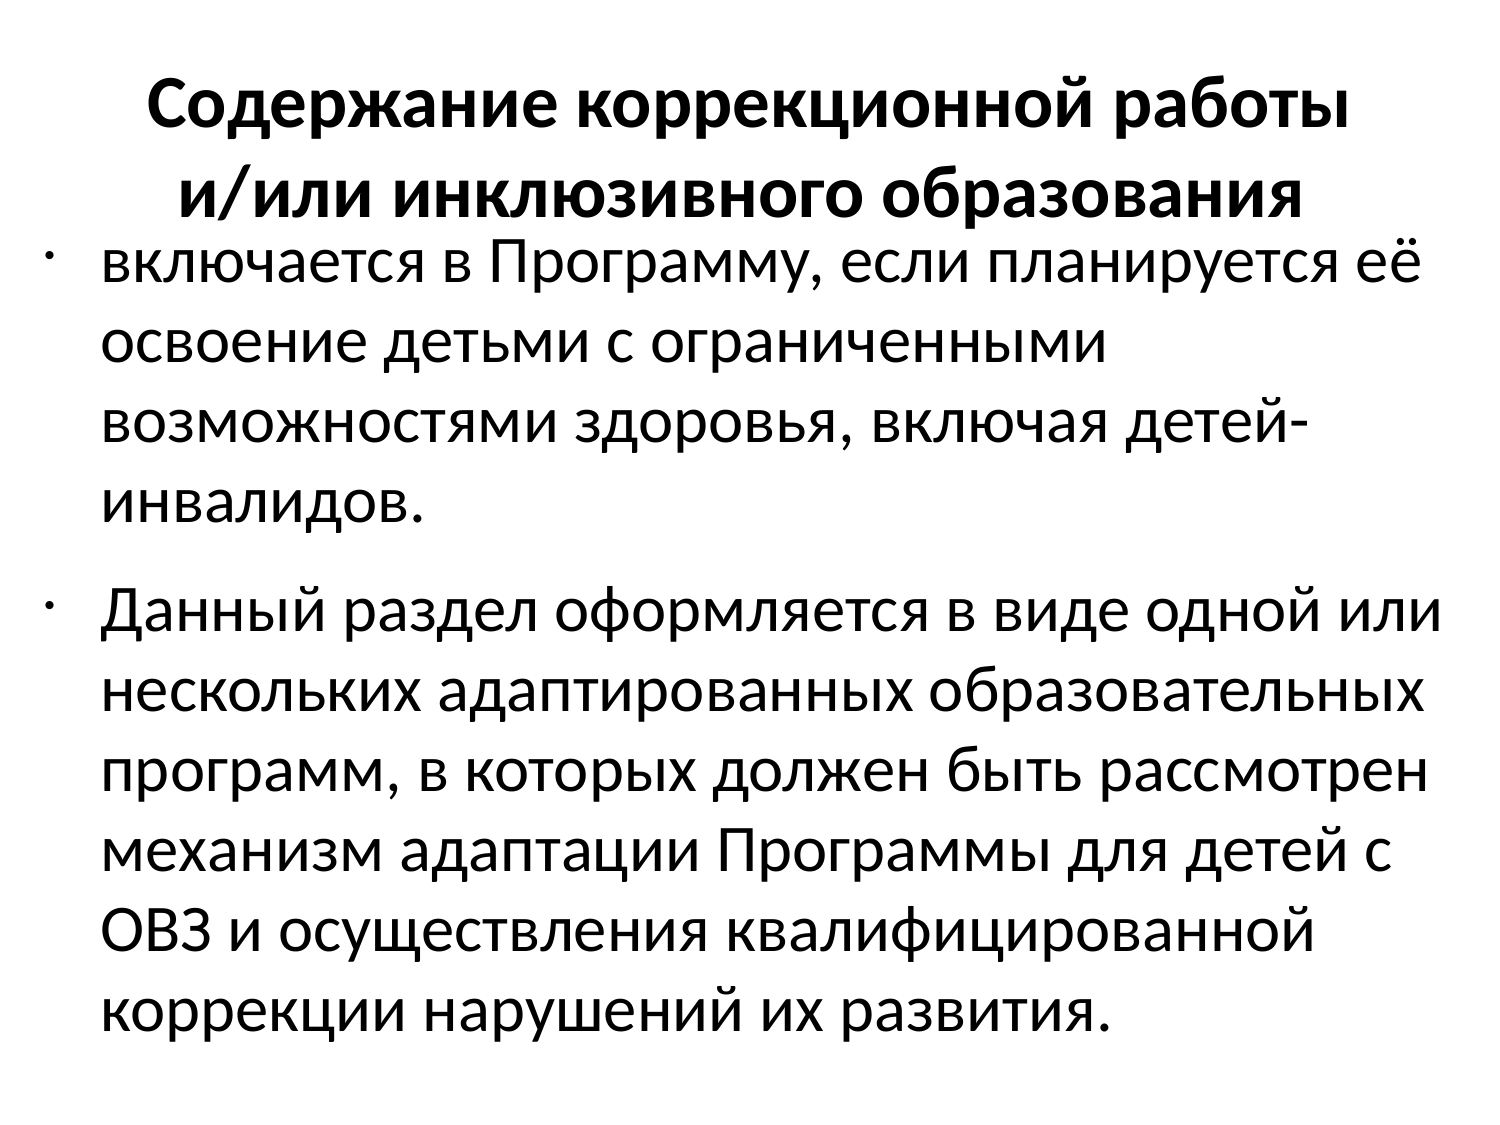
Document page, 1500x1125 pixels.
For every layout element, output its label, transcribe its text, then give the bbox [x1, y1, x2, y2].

list включается в Программу, если планируется её освоение детьми с ограниченными возможностями здоровья, включая детей-инвалидов. Данный раздел оформляется в виде одной или нескольких адаптированных образовательных программ, в которых должен быть рассмотрен механизм адаптации Программы для детей с ОВЗ и осуществления квалифицированной коррекции нарушений их развития. В случае организации инклюзивного образования по основаниям, не связанным с ограниченными возможностями здоровья воспитанников, выделение данного раздела не является обязательным; в случае же его выделения данный раздел оформляется авторами Программы так, как они считают целесообразным. [29, 208, 1471, 1094]
title Содержание коррекционной работы и/или инклюзивного образования [75, 45, 1425, 197]
